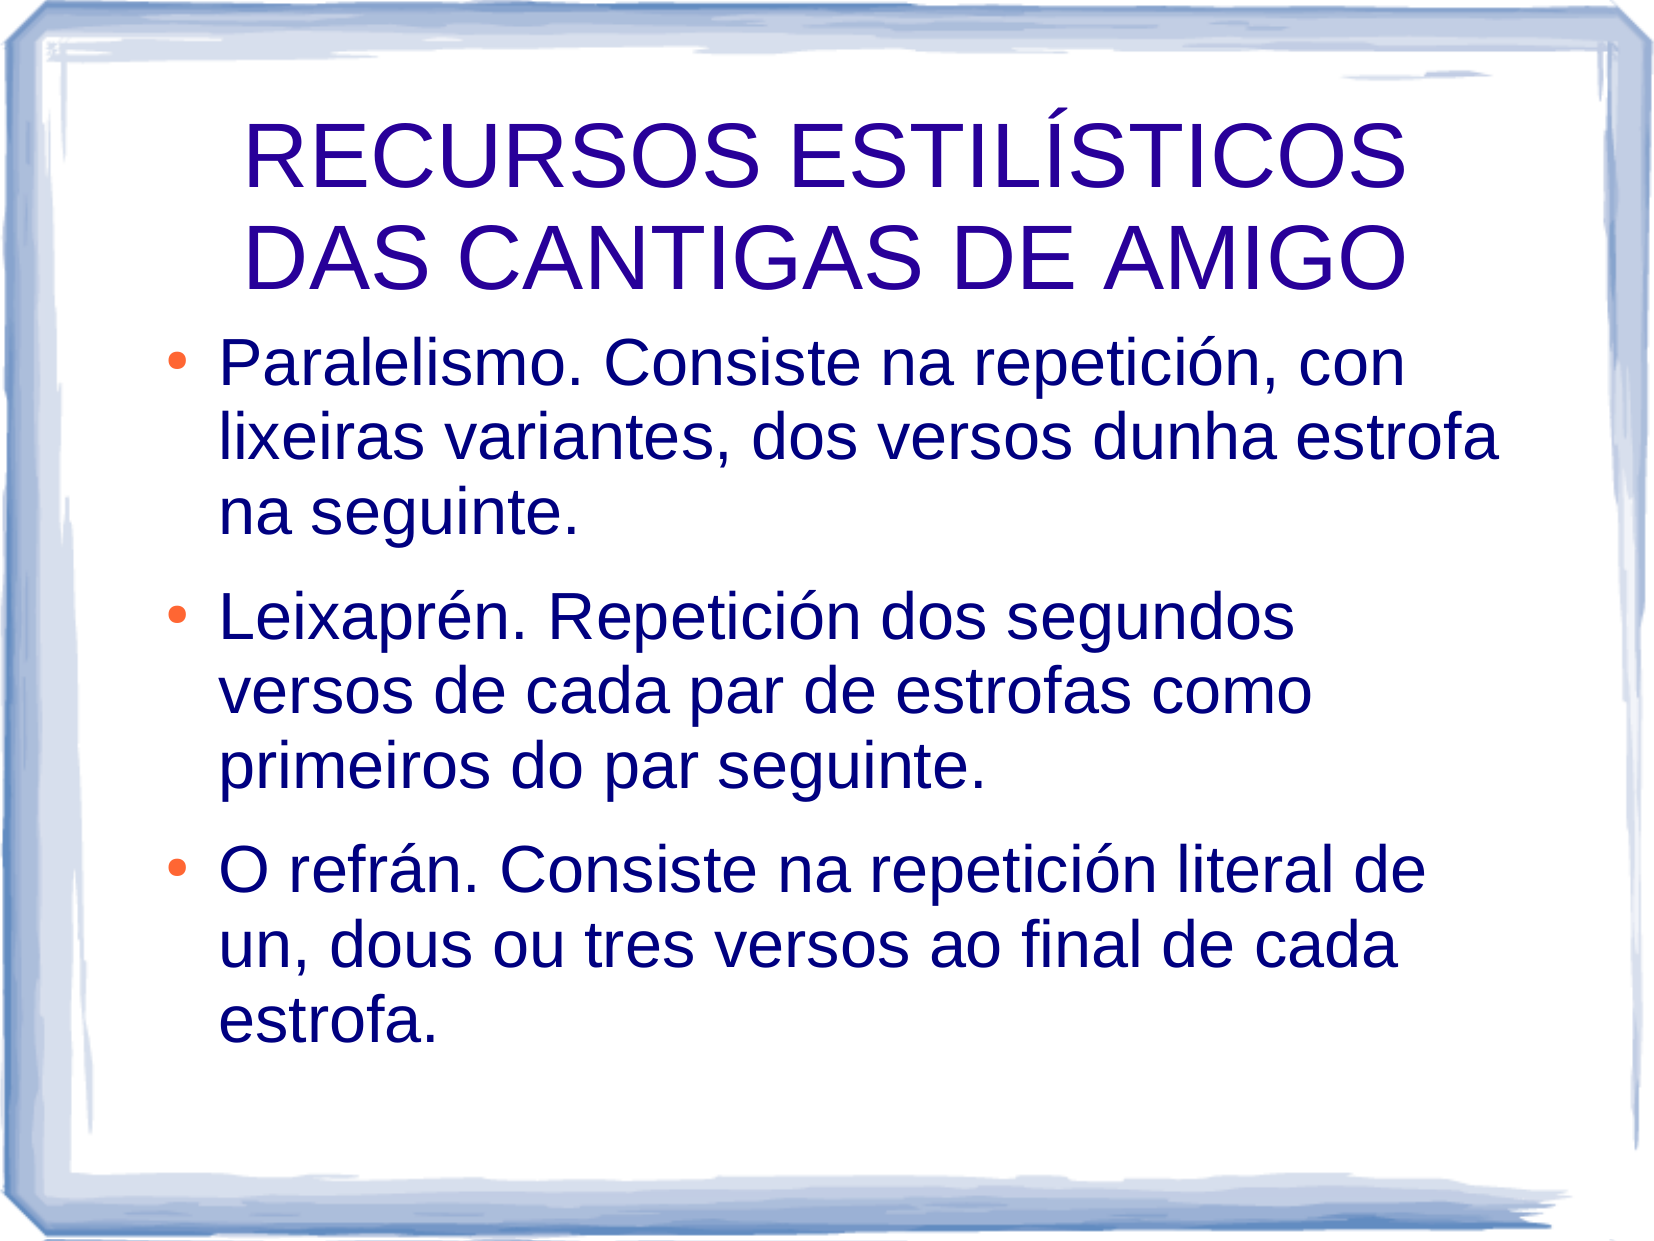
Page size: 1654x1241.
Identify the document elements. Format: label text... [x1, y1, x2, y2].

title RECURSOS ESTILÍSTICOS DAS CANTIGAS DE AMIGO [147, 104, 1506, 310]
picture [0, 0, 1654, 1241]
list Paralelismo. Consiste na repetición, con lixeiras variantes, dos versos dunha estrofa na seguinte. Leixaprén. Repetición dos segundos versos de cada par de estrofas como primeiros do par seguinte. O refrán. Consiste na repetición literal de un, dous ou tres versos ao final de cada estrofa. [147, 324, 1506, 1057]
